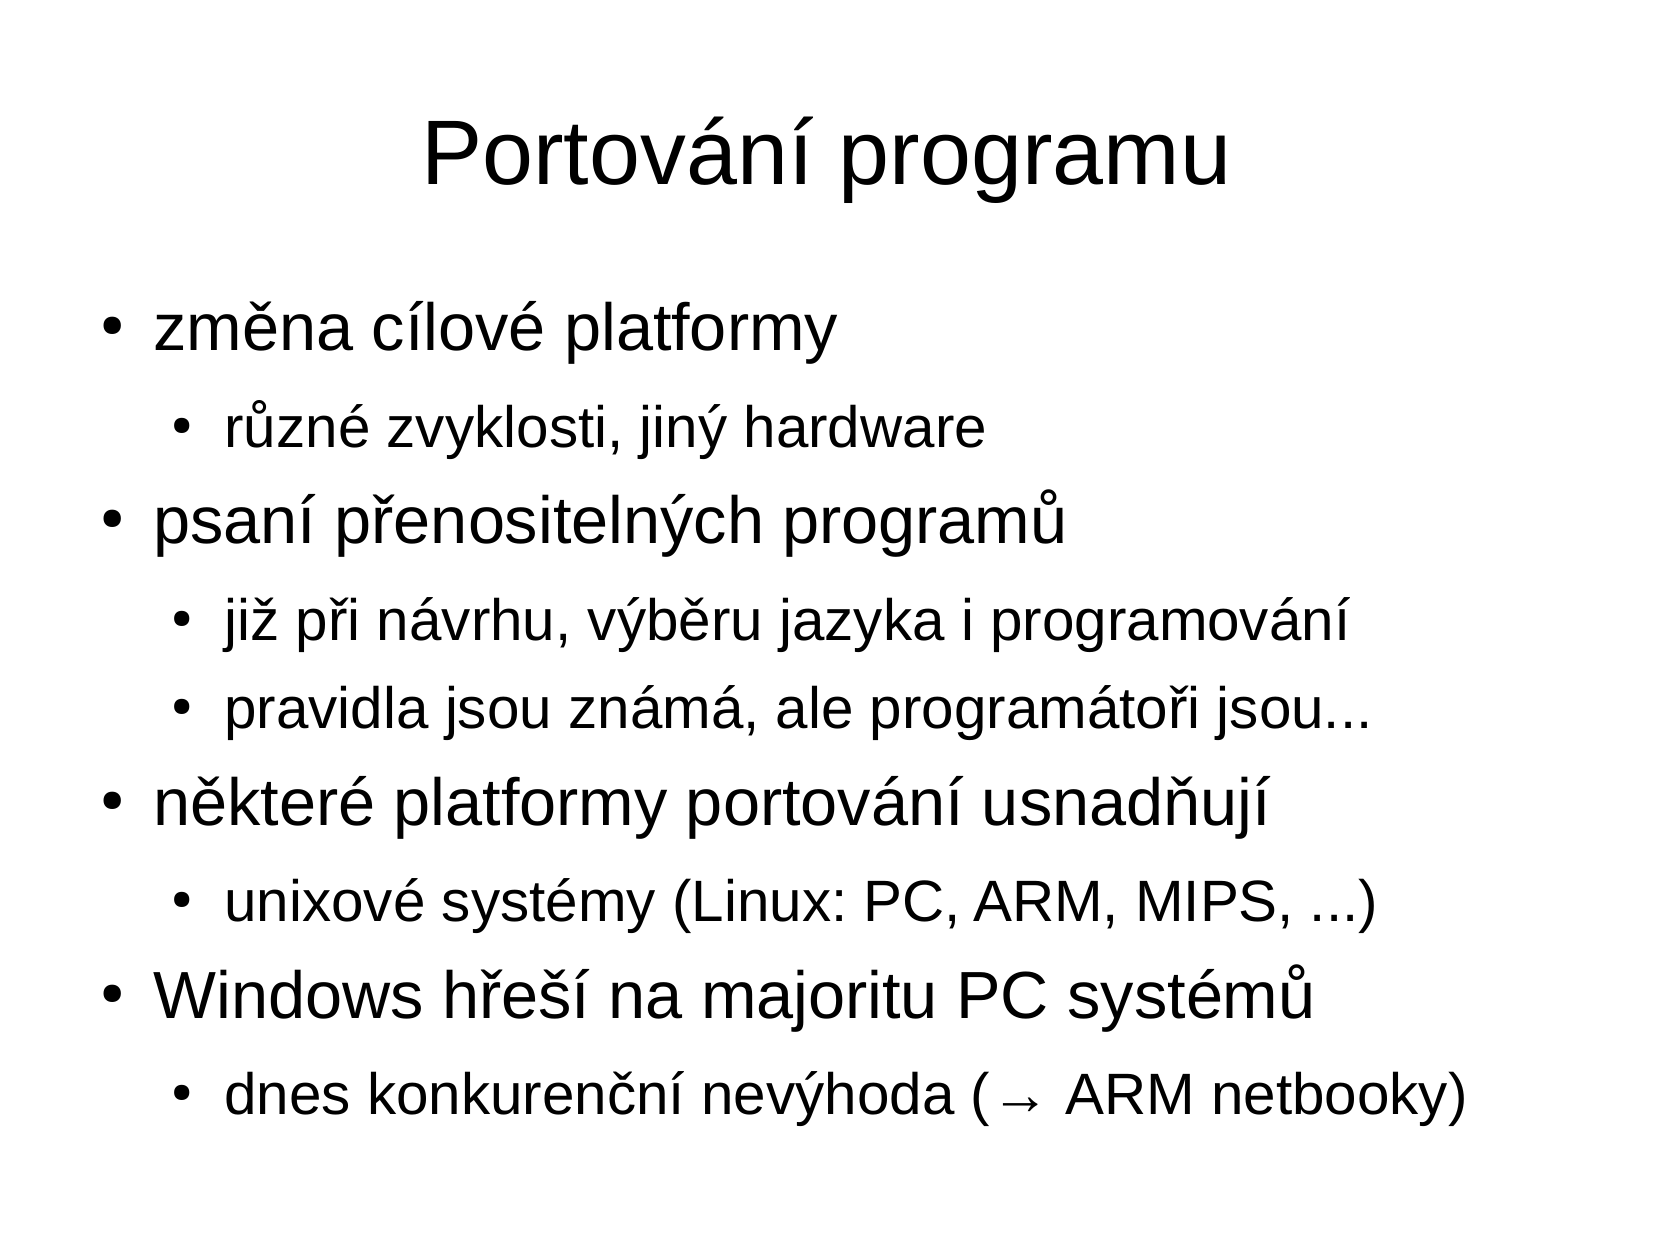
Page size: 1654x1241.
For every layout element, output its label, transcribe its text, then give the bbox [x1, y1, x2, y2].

title Portování programu [82, 56, 1571, 250]
list změna cílové platformy různé zvyklosti, jiný hardware psaní přenositelných programů již při návrhu, výběru jazyka i programování pravidla jsou známá, ale programátoři jsou... některé platformy portování usnadňují unixové systémy (Linux: PC, ARM, MIPS, ...) Windows hřeší na majoritu PC systémů dnes konkurenční nevýhoda (→ ARM netbooky) [82, 290, 1571, 1126]
